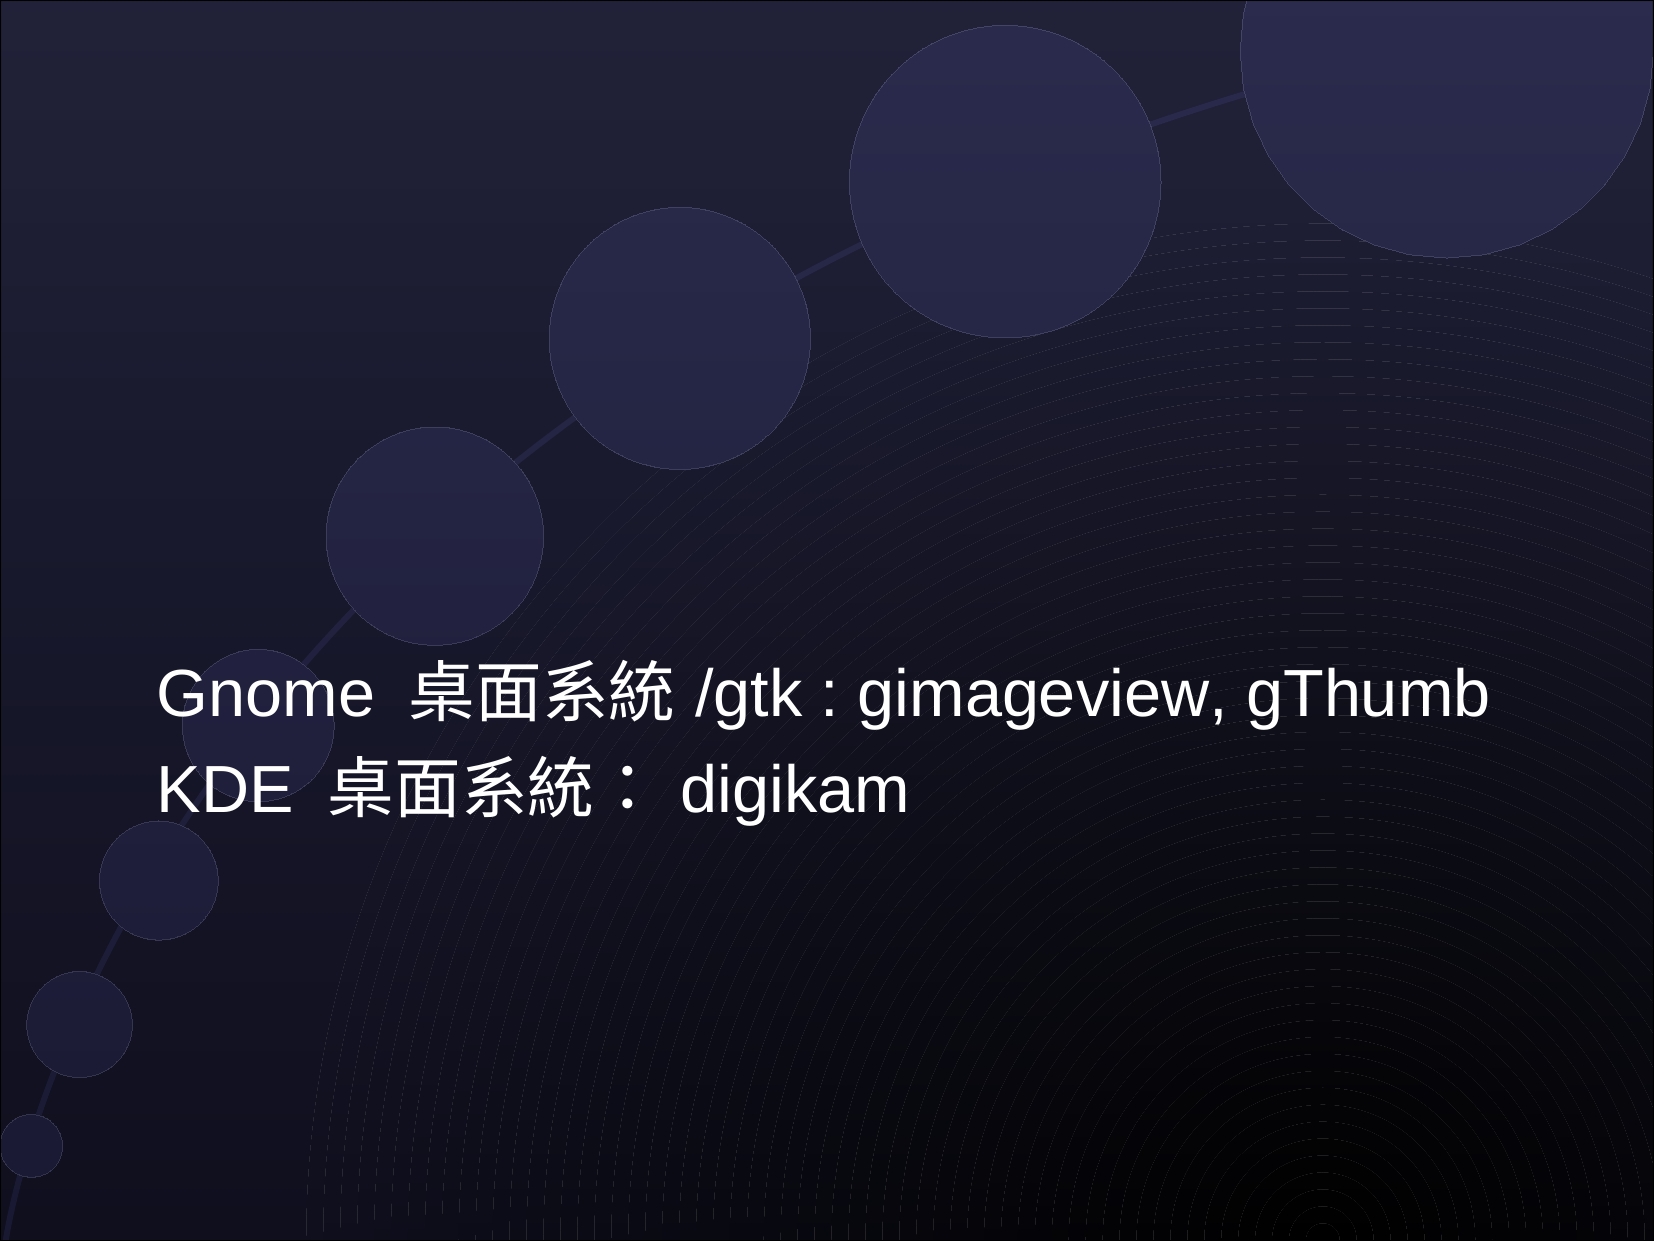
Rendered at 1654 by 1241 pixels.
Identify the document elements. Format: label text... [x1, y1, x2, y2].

subtitle Gnome 桌面系統/gtk : gimageview, gThumb KDE 桌面系統：digikam [121, 344, 1534, 1127]
